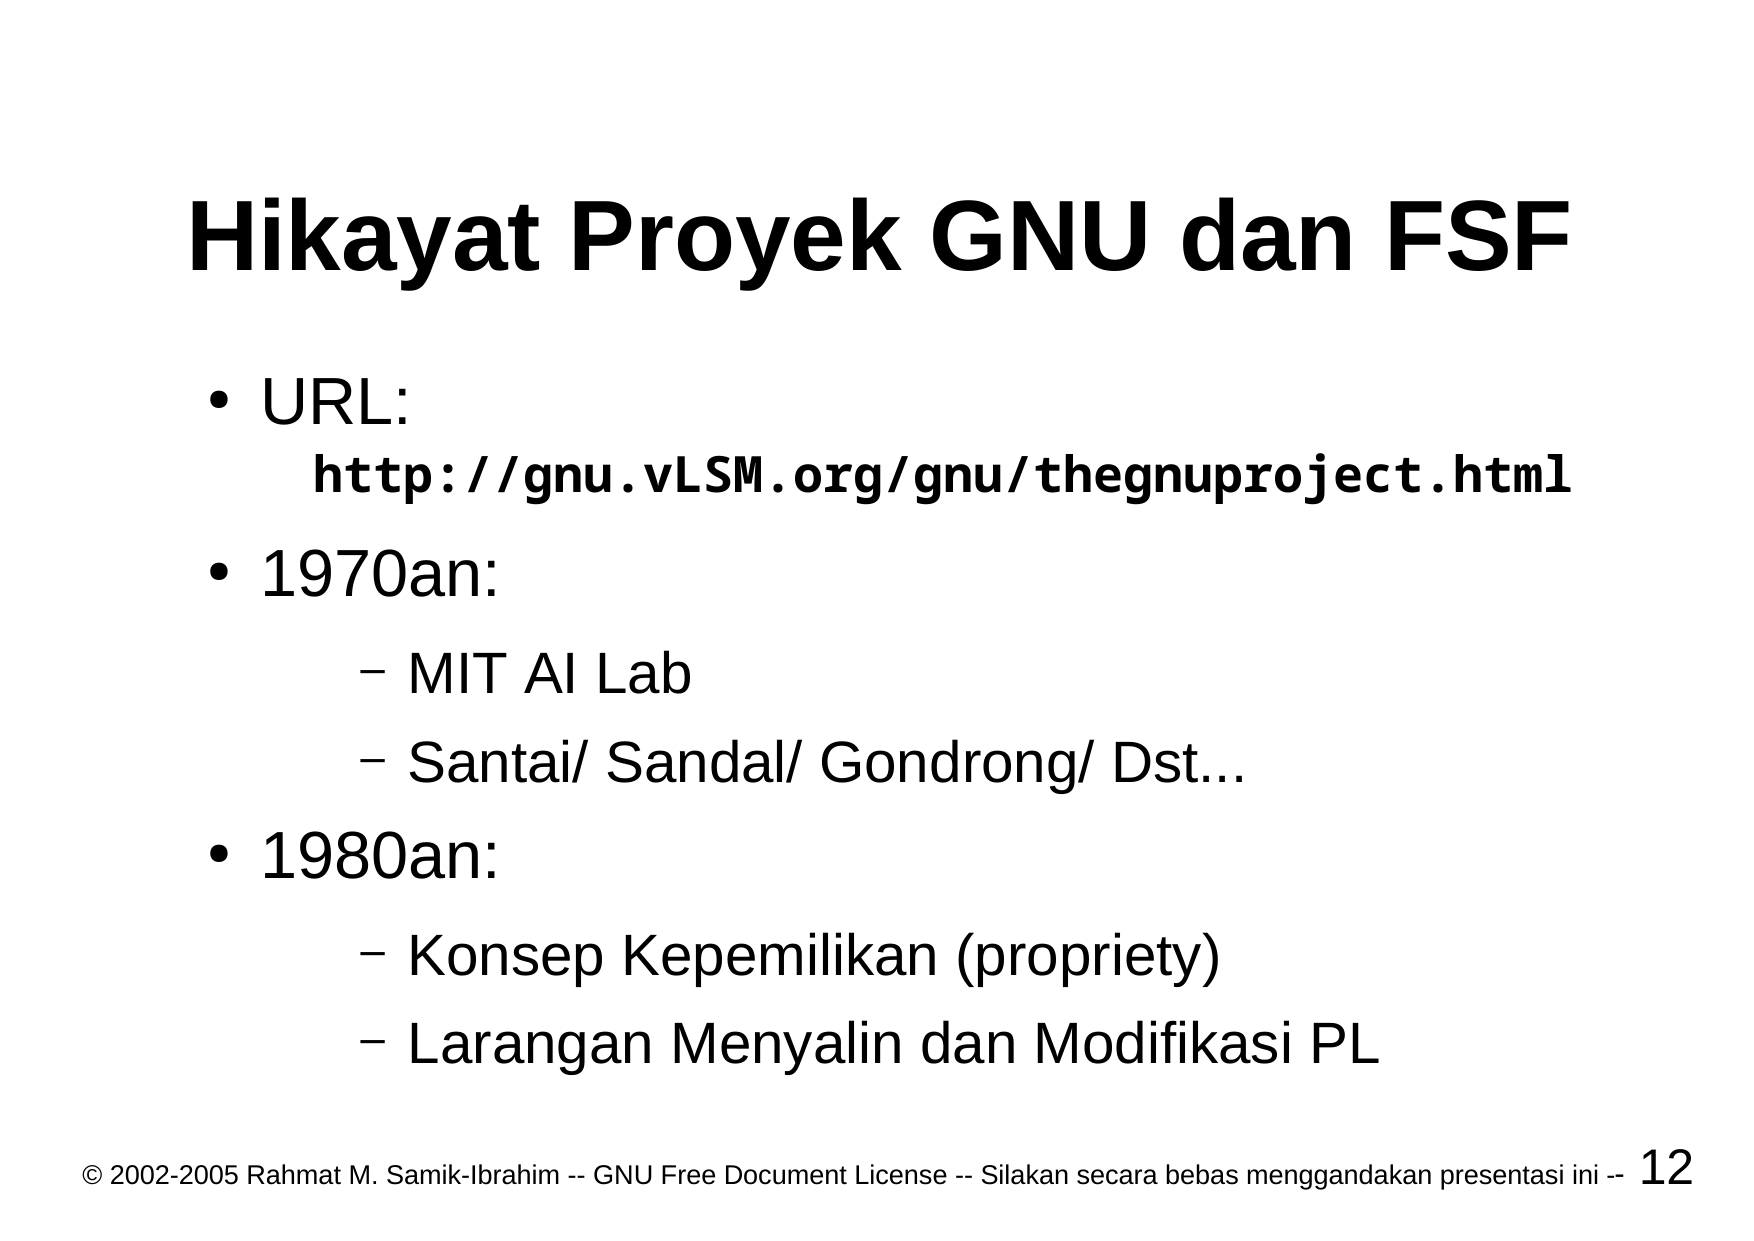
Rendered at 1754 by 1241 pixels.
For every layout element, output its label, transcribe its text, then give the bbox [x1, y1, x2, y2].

title Hikayat Proyek GNU dan FSF [171, 139, 1589, 332]
list URL: http://gnu.vLSM.org/gnu/thegnuproject.html 1970an: MIT AI Lab Santai/ Sandal/ Gondrong/ Dst... 1980an: Konsep Kepemilikan (propriety) Larangan Menyalin dan Modifikasi PL [171, 363, 1589, 1110]
